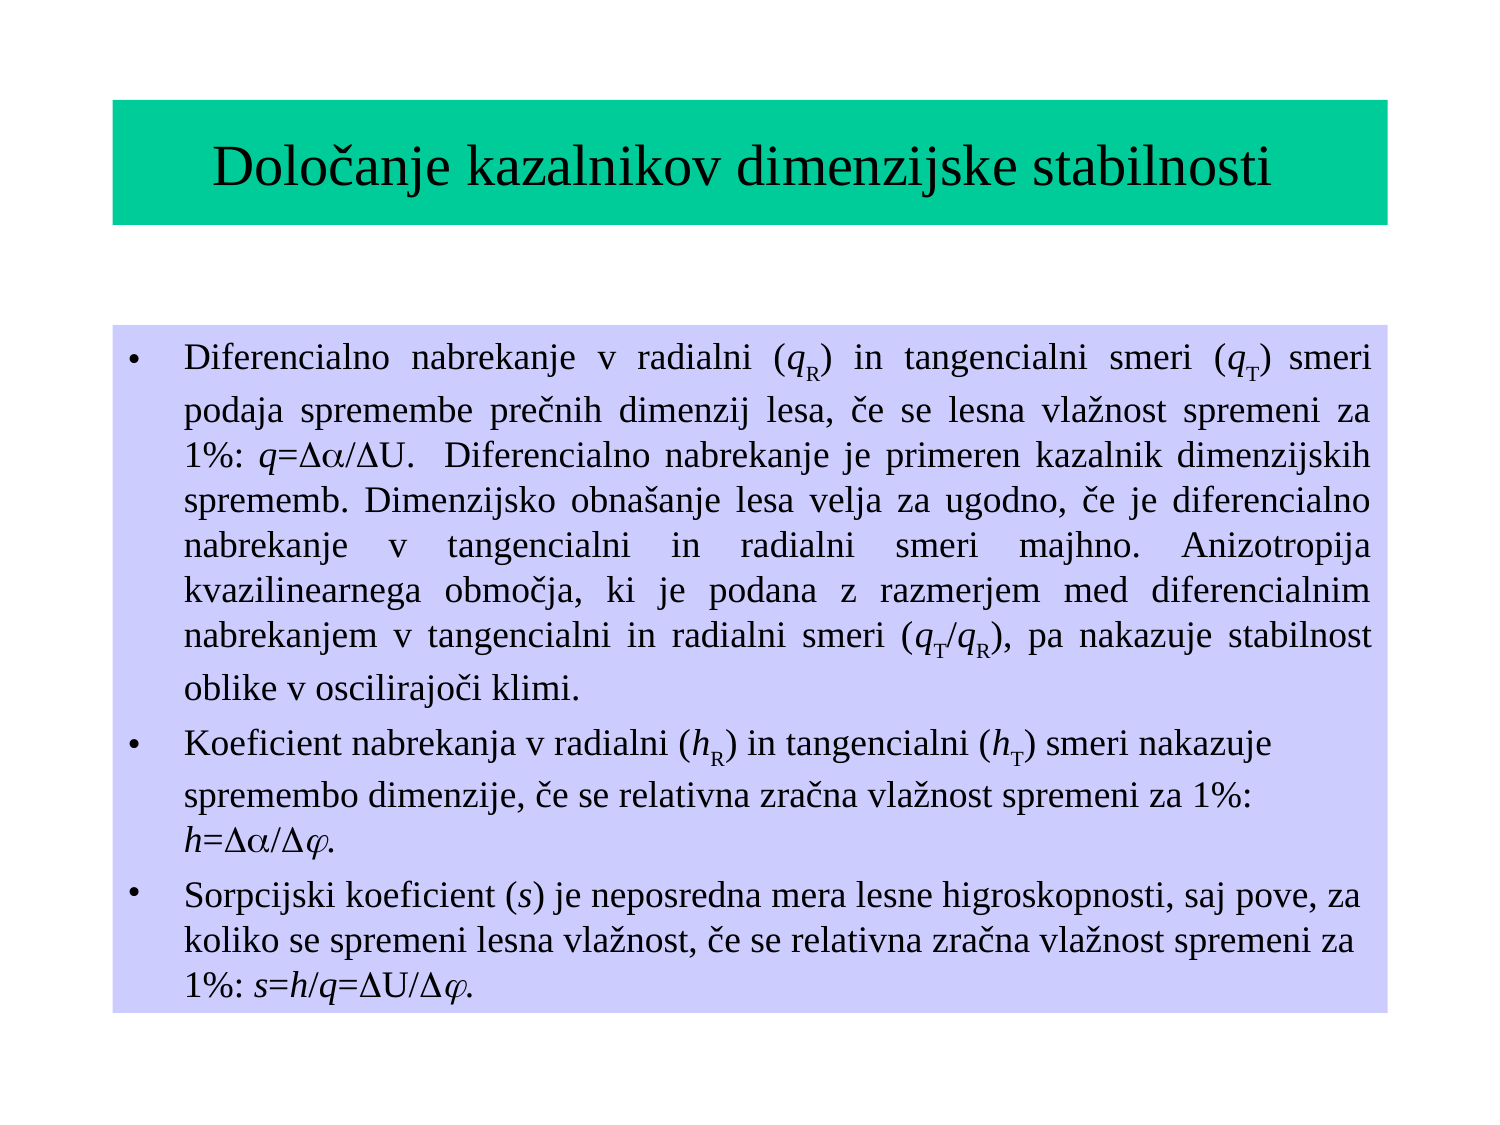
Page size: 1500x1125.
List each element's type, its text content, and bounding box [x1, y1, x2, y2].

title Določanje kazalnikov dimenzijske stabilnosti [112, 99, 1388, 225]
list Diferencialno nabrekanje v radialni (qR) in tangencialni smeri (qT) smeri podaja spremembe prečnih dimenzij lesa, če se lesna vlažnost spremeni za 1%: q=/U. Diferencialno nabrekanje je primeren kazalnik dimenzijskih sprememb. Dimenzijsko obnašanje lesa velja za ugodno, če je diferencialno nabrekanje v tangencialni in radialni smeri majhno. Anizotropija kvazilinearnega območja, ki je podana z razmerjem med diferencialnim nabrekanjem v tangencialni in radialni smeri (qT/qR), pa nakazuje stabilnost oblike v oscilirajoči klimi. Koeficient nabrekanja v radialni (hR) in tangencialni (hT) smeri nakazuje spremembo dimenzije, če se relativna zračna vlažnost spremeni za 1%: h=/. Sorpcijski koeficient (s) je neposredna mera lesne higroskopnosti, saj pove, za koliko se spremeni lesna vlažnost, če se relativna zračna vlažnost spremeni za 1%: s=h/q=U/. [112, 324, 1388, 1013]
